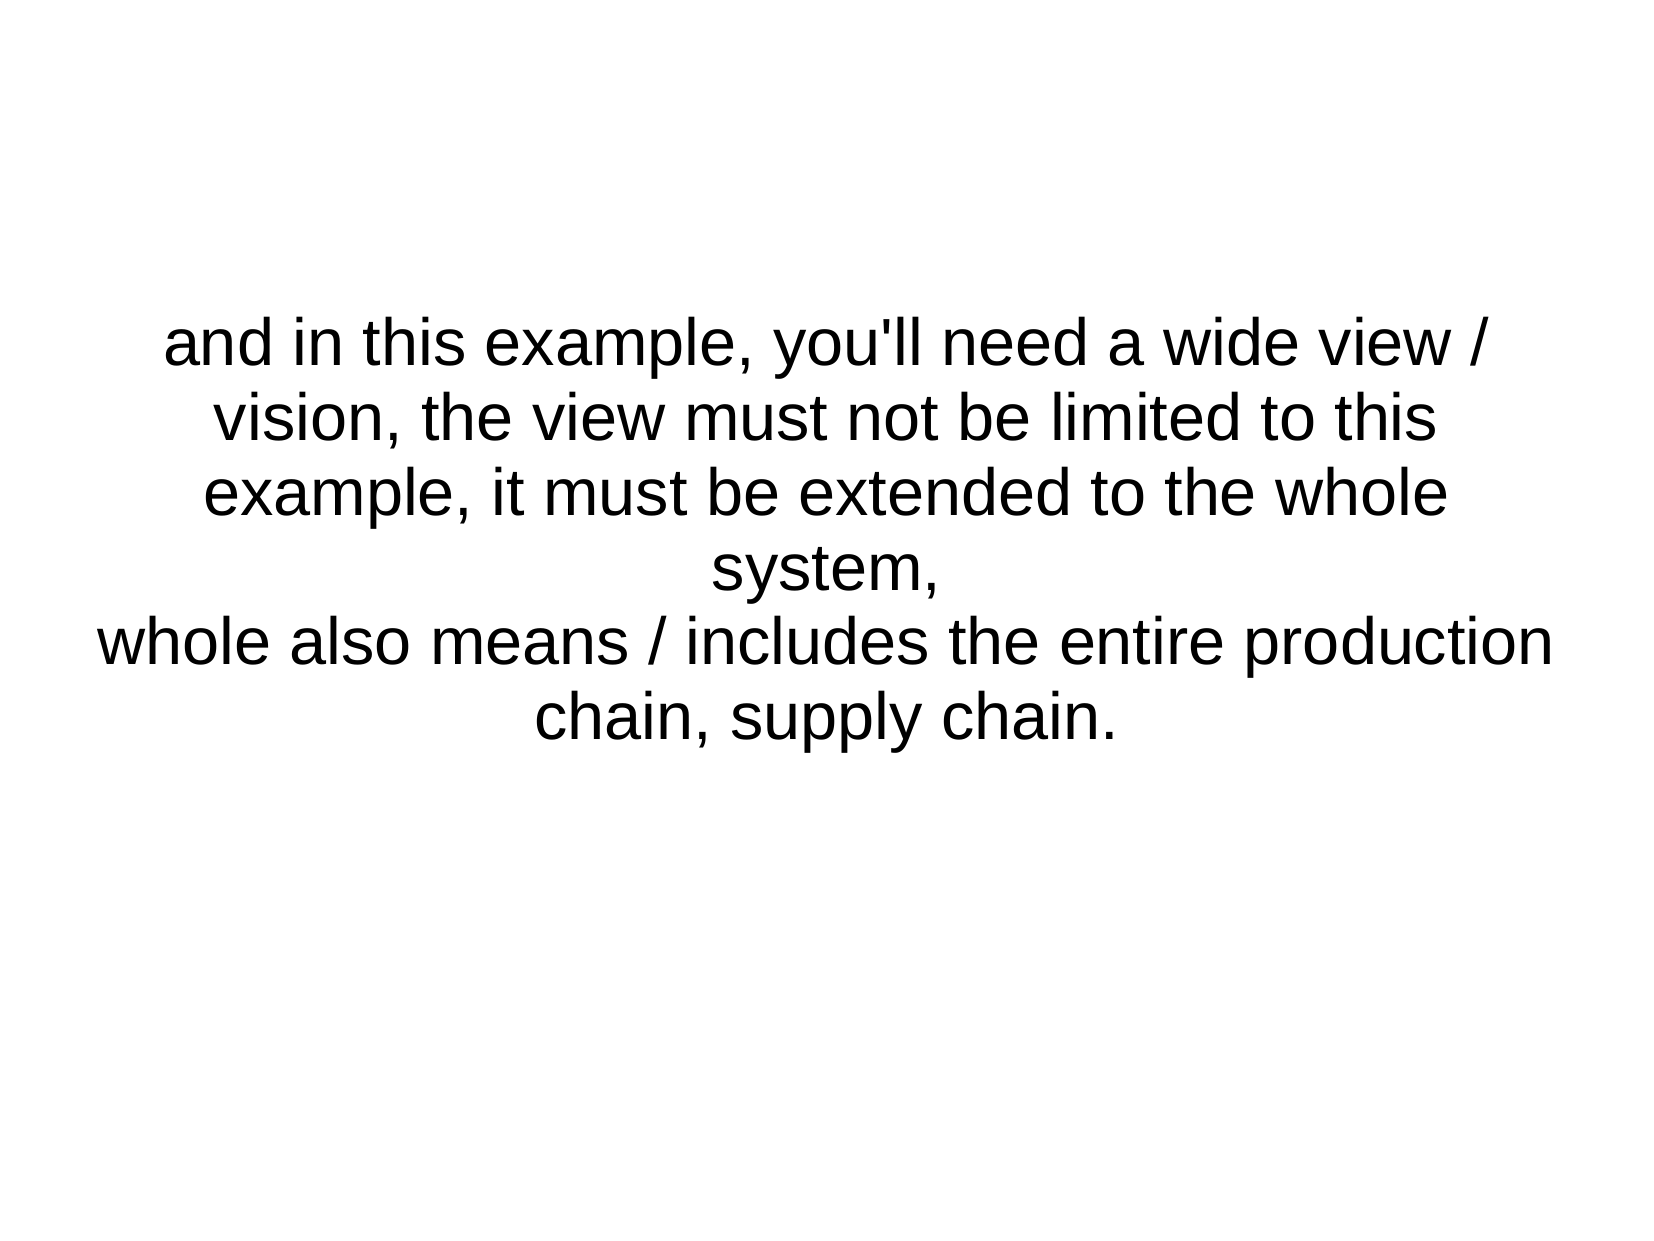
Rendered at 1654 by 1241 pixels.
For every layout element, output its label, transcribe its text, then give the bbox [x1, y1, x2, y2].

subtitle and in this example, you'll need a wide view / vision, the view must not be limited to this example, it must be extended to the whole system, whole also means / includes the entire production chain, supply chain. [82, 49, 1571, 1010]
